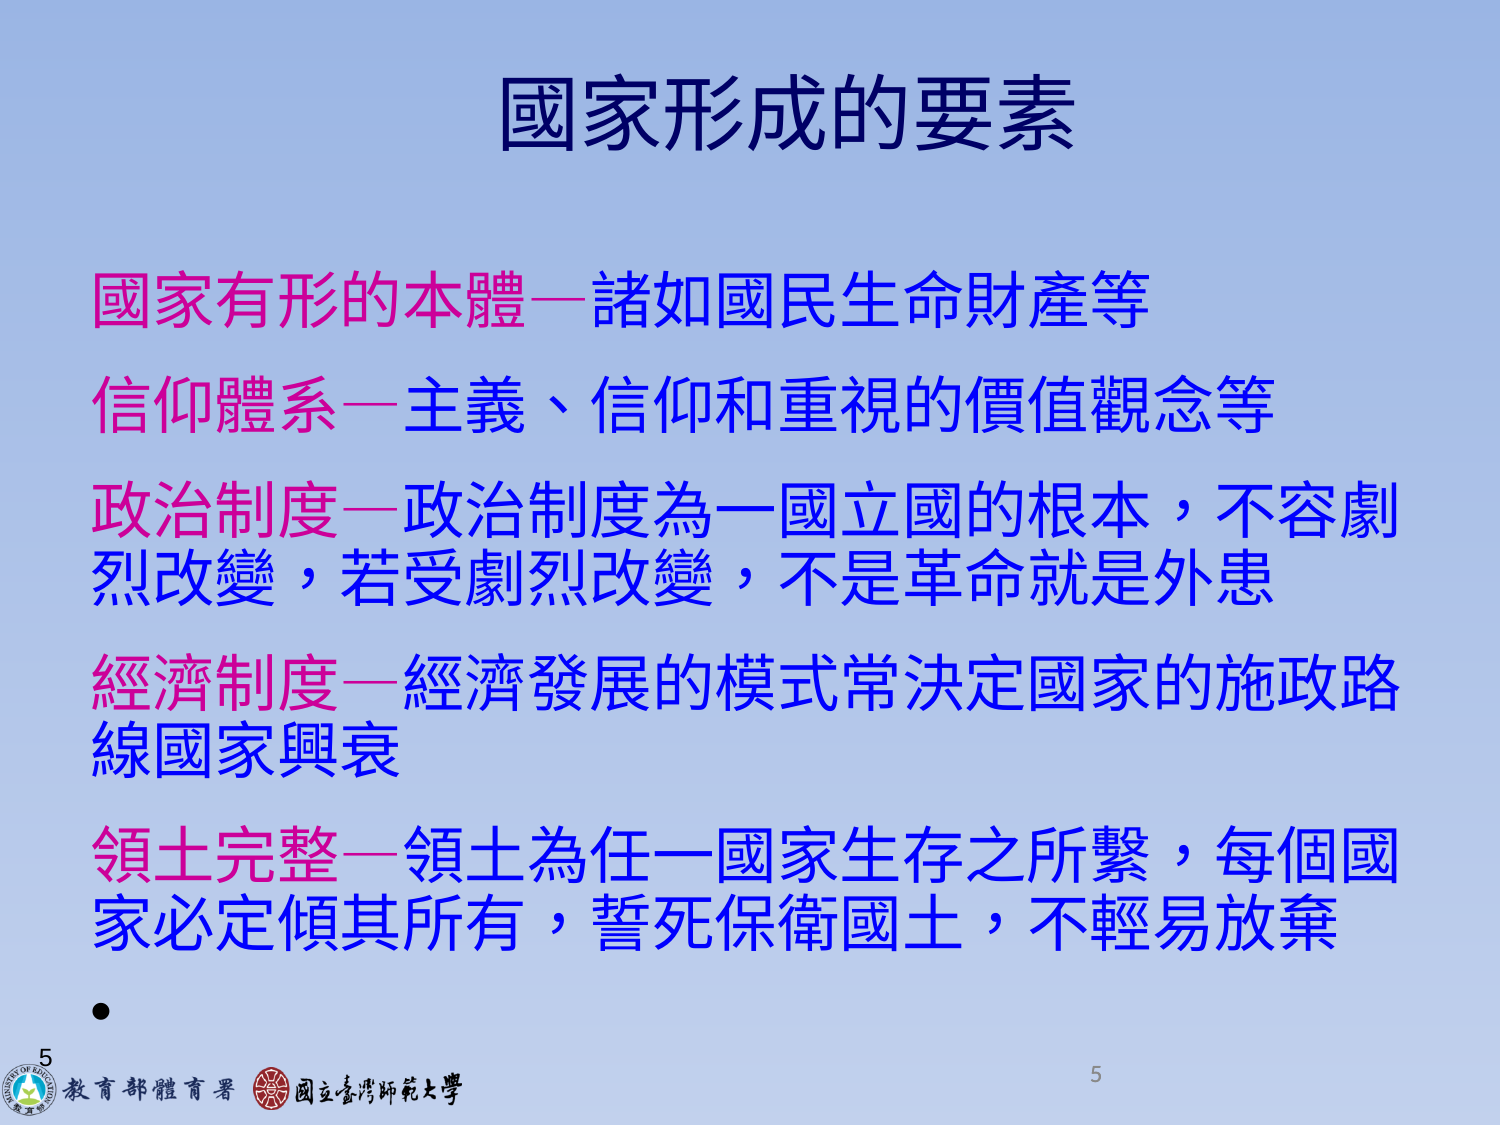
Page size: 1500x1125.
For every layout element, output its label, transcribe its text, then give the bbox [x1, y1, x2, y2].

text_box [1074, 1042, 1426, 1103]
title 國家形成的要素 [150, 45, 1426, 232]
text_box [23, 1018, 99, 1094]
list 國家有形的本體—諸如國民生命財產等 信仰體系—主義、信仰和重視的價值觀念等 政治制度—政治制度為一國立國的根本，不容劇烈改變，若受劇烈改變，不是革命就是外患 經濟制度—經濟發展的模式常決定國家的施政路線國家興衰 領土完整—領土為任一國家生存之所繫，每個國家必定傾其所有，誓死保衛國土，不輕易放棄 [75, 262, 1426, 1005]
